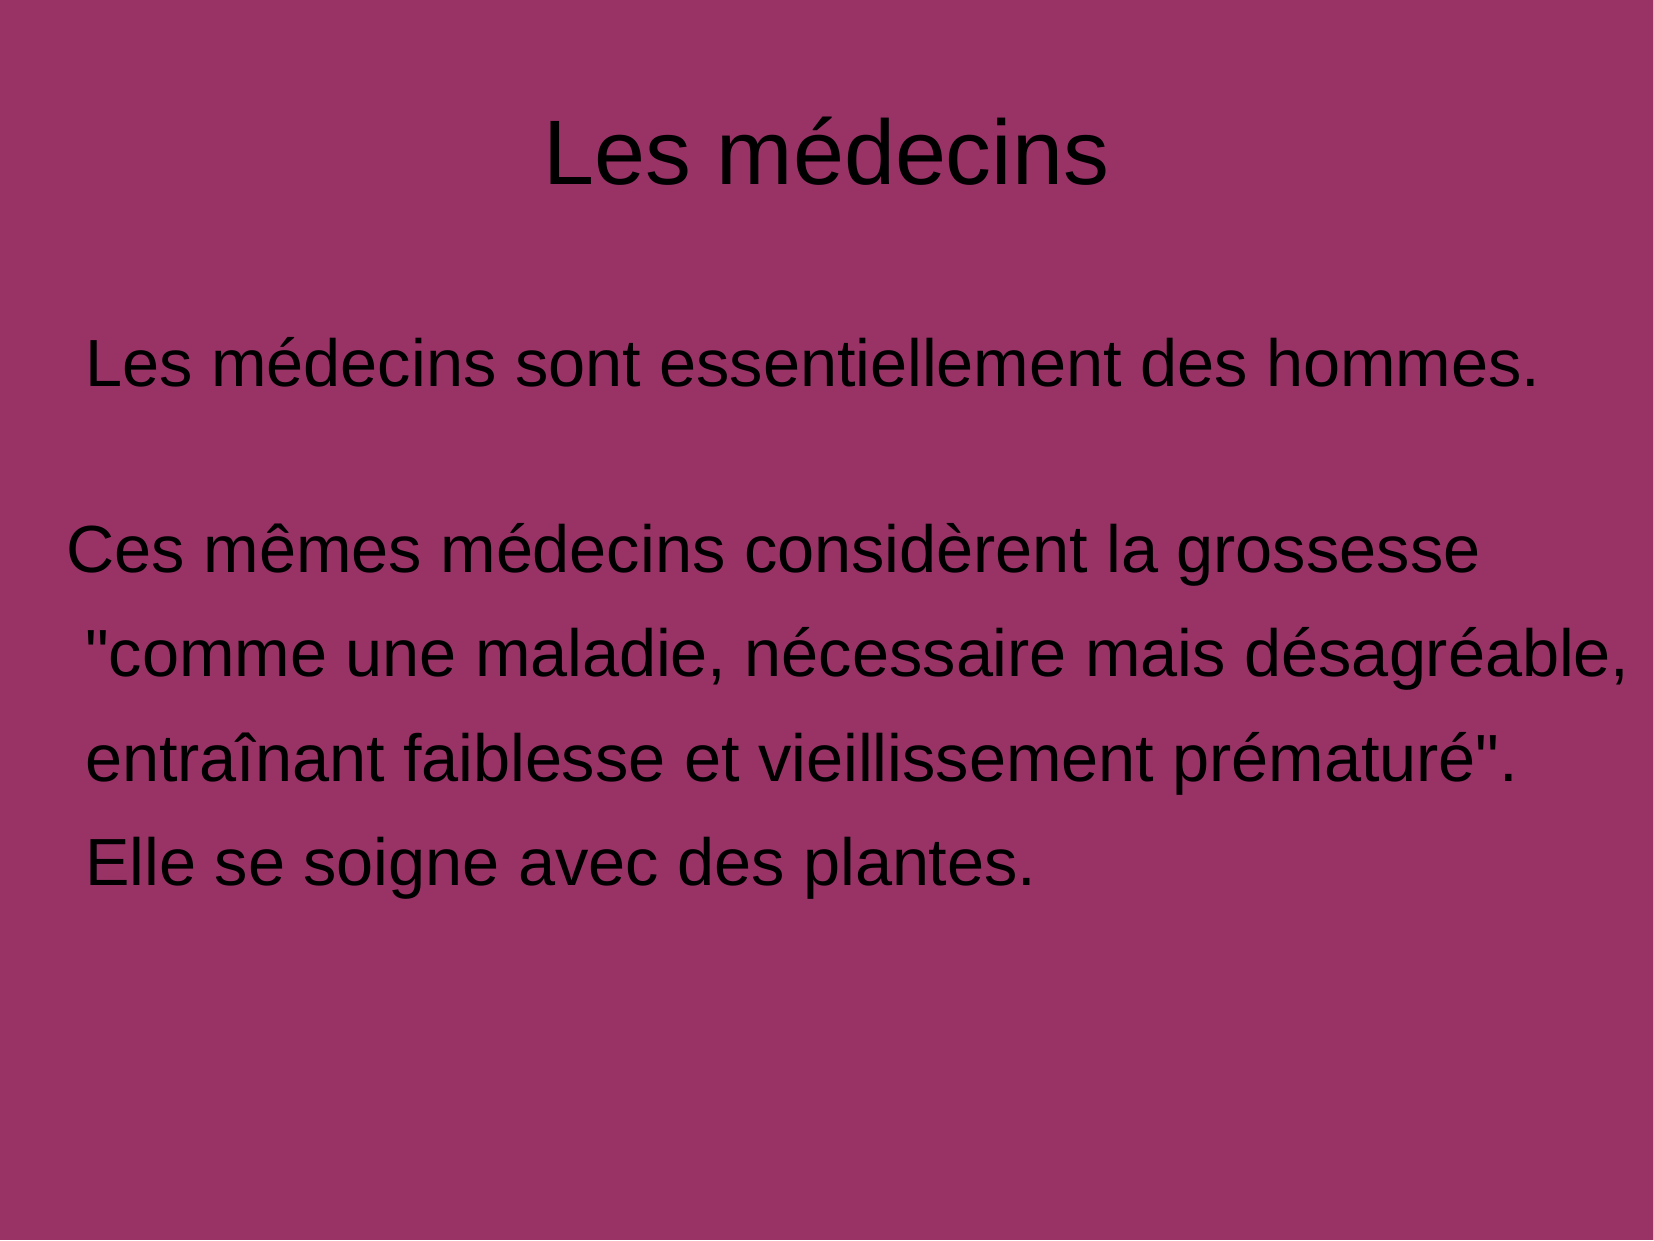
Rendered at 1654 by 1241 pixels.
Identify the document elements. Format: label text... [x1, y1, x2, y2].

text_box Ces mêmes médecins considèrent la grossesse "comme une maladie, nécessaire mais désagréable, entraînant faiblesse et vieillissement prématuré". Elle se soigne avec des plantes. [0, 512, 1654, 993]
title Les médecins [82, 49, 1571, 257]
text_box Les médecins sont essentiellement des hommes. [35, 318, 1654, 418]
